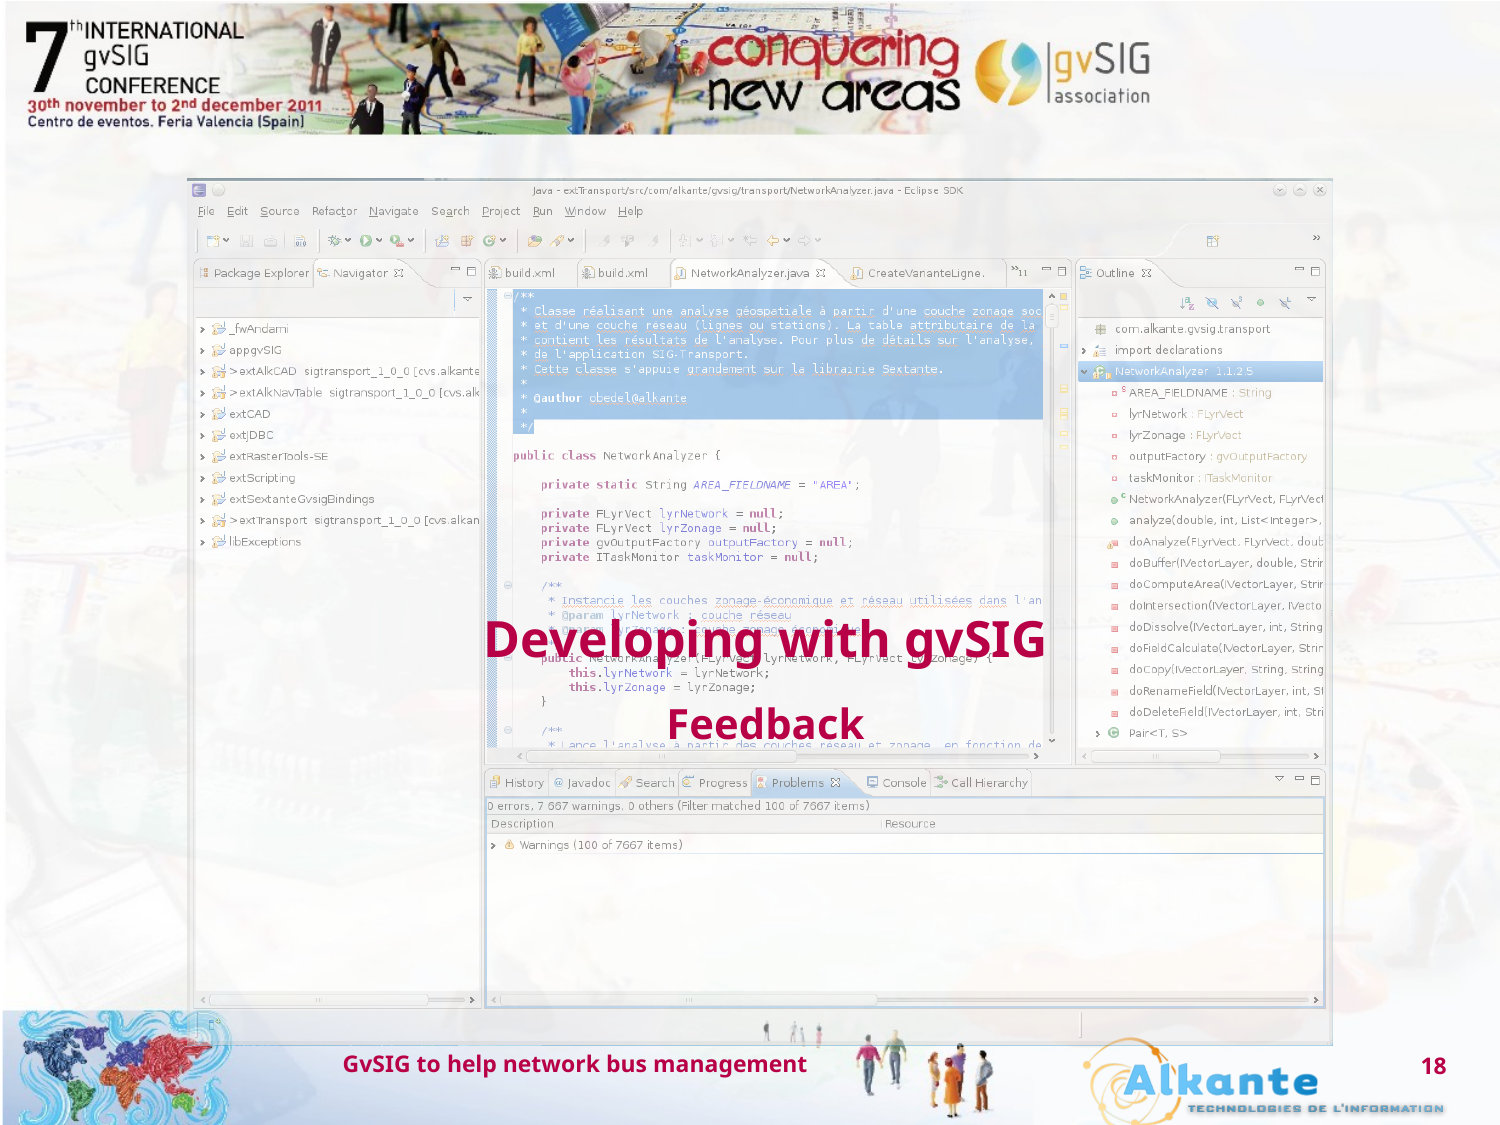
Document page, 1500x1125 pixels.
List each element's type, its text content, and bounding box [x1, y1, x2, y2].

picture [2, 1, 1500, 1125]
subtitle Developing with gvSIG Feedback [84, 301, 1447, 1044]
